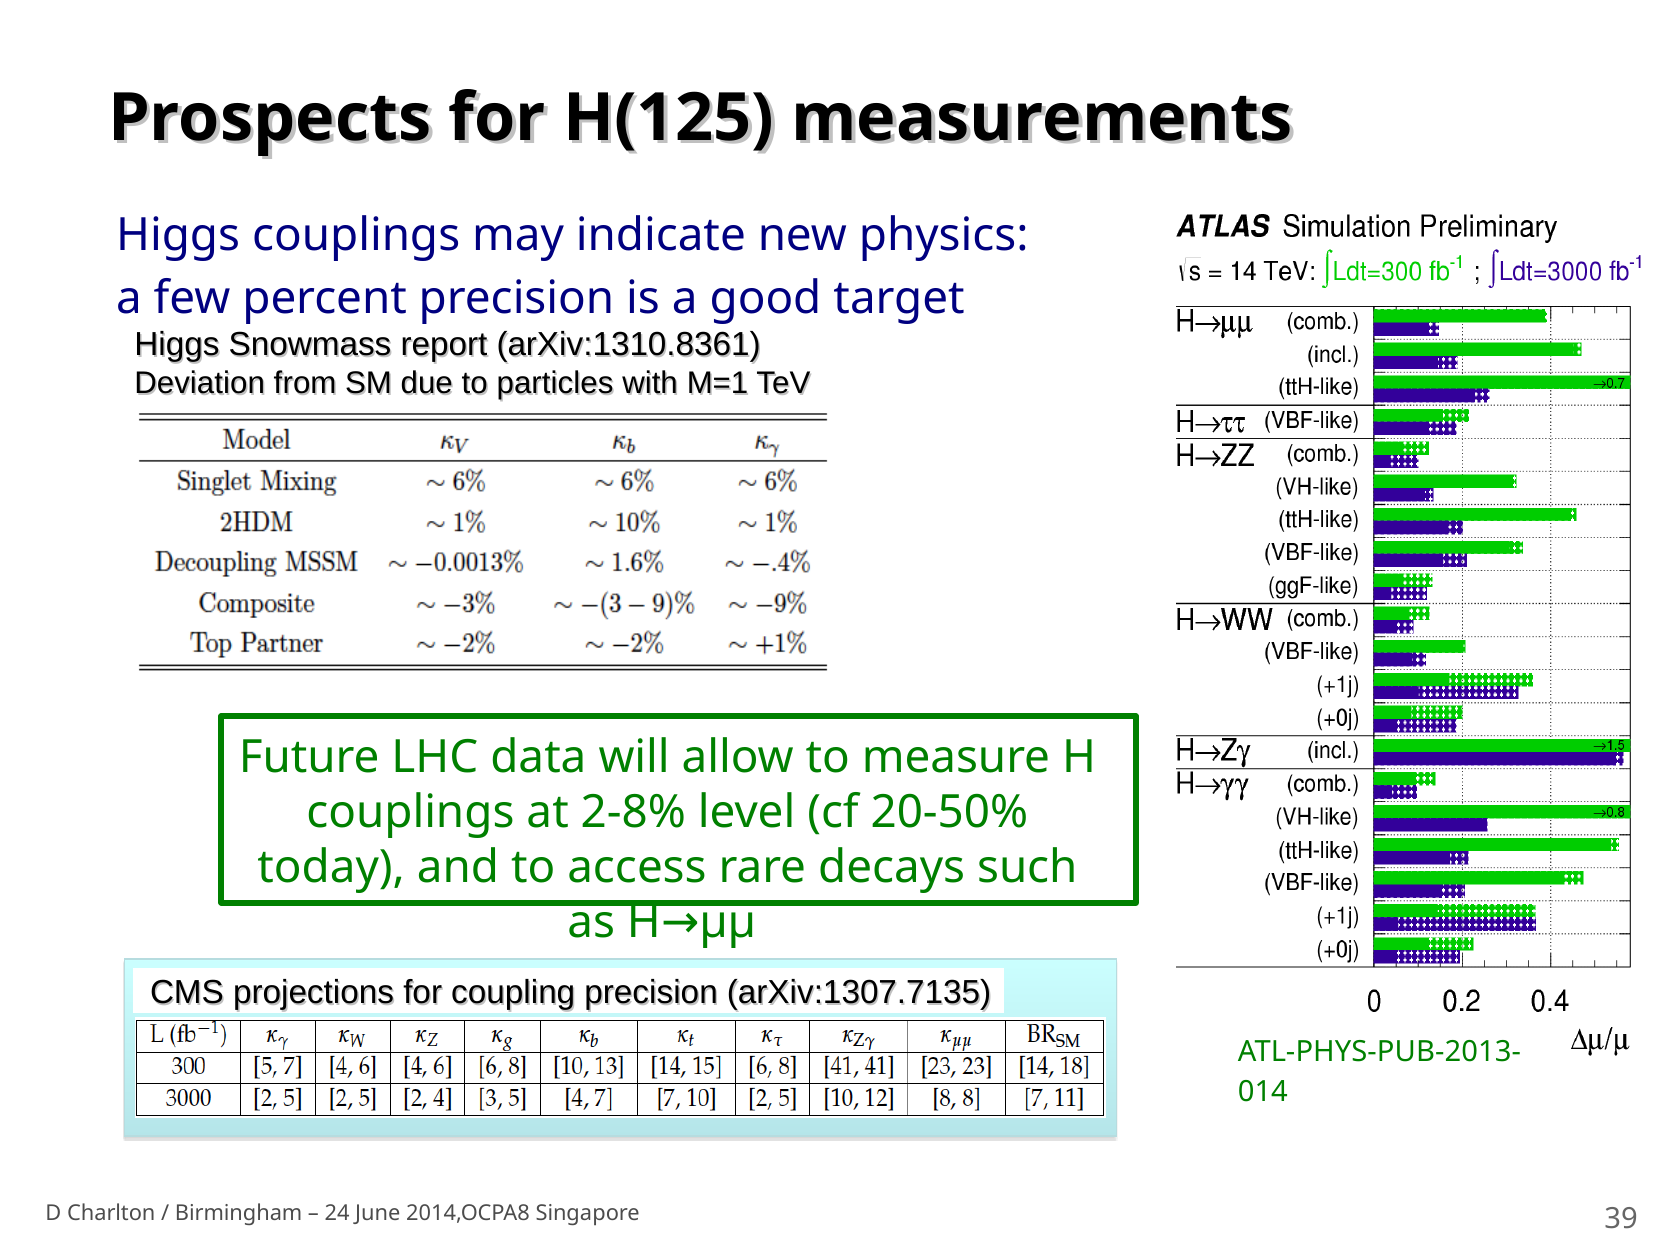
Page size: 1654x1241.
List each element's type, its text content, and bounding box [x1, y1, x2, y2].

text_box Higgs couplings may indicate new physics: a few percent precision is a good target [101, 194, 1074, 316]
text_box ATL-PHYS-PUB-2013-014 [1223, 1023, 1568, 1081]
text_box Prospects for H(125) measurements [93, 61, 1531, 169]
text_box CMS projections for coupling precision (arXiv:1307.7135) [135, 970, 1002, 1011]
picture [1166, 203, 1654, 1061]
text_box [124, 958, 1117, 1136]
text_box Future LHC data will allow to measure H couplings at 2-8% level (cf 20-50% today), and to access rare decays such as H→μμ [221, 716, 1136, 903]
picture [135, 1017, 1106, 1118]
picture [120, 401, 840, 689]
text_box Higgs Snowmass report (arXiv:1310.8361) Deviation from SM due to particles with M=1 TeV [119, 322, 840, 401]
